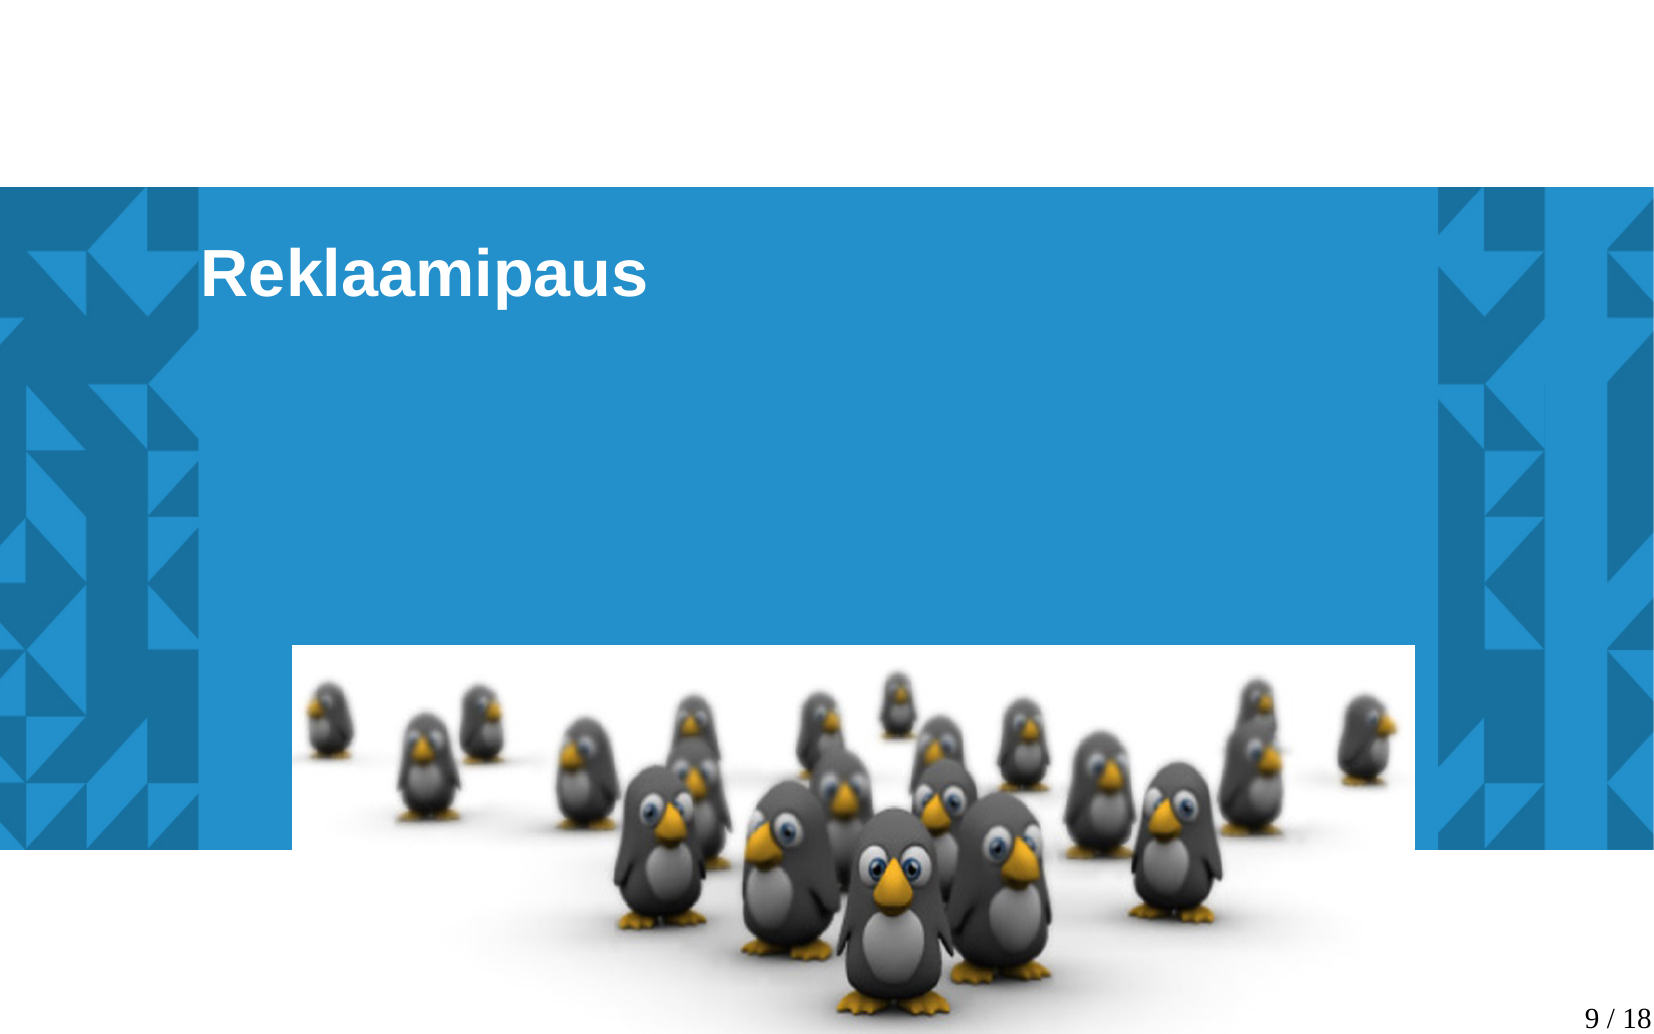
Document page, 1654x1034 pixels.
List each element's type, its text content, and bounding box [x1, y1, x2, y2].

title Reklaamipaus [200, 236, 1430, 409]
picture [0, 187, 1654, 1034]
